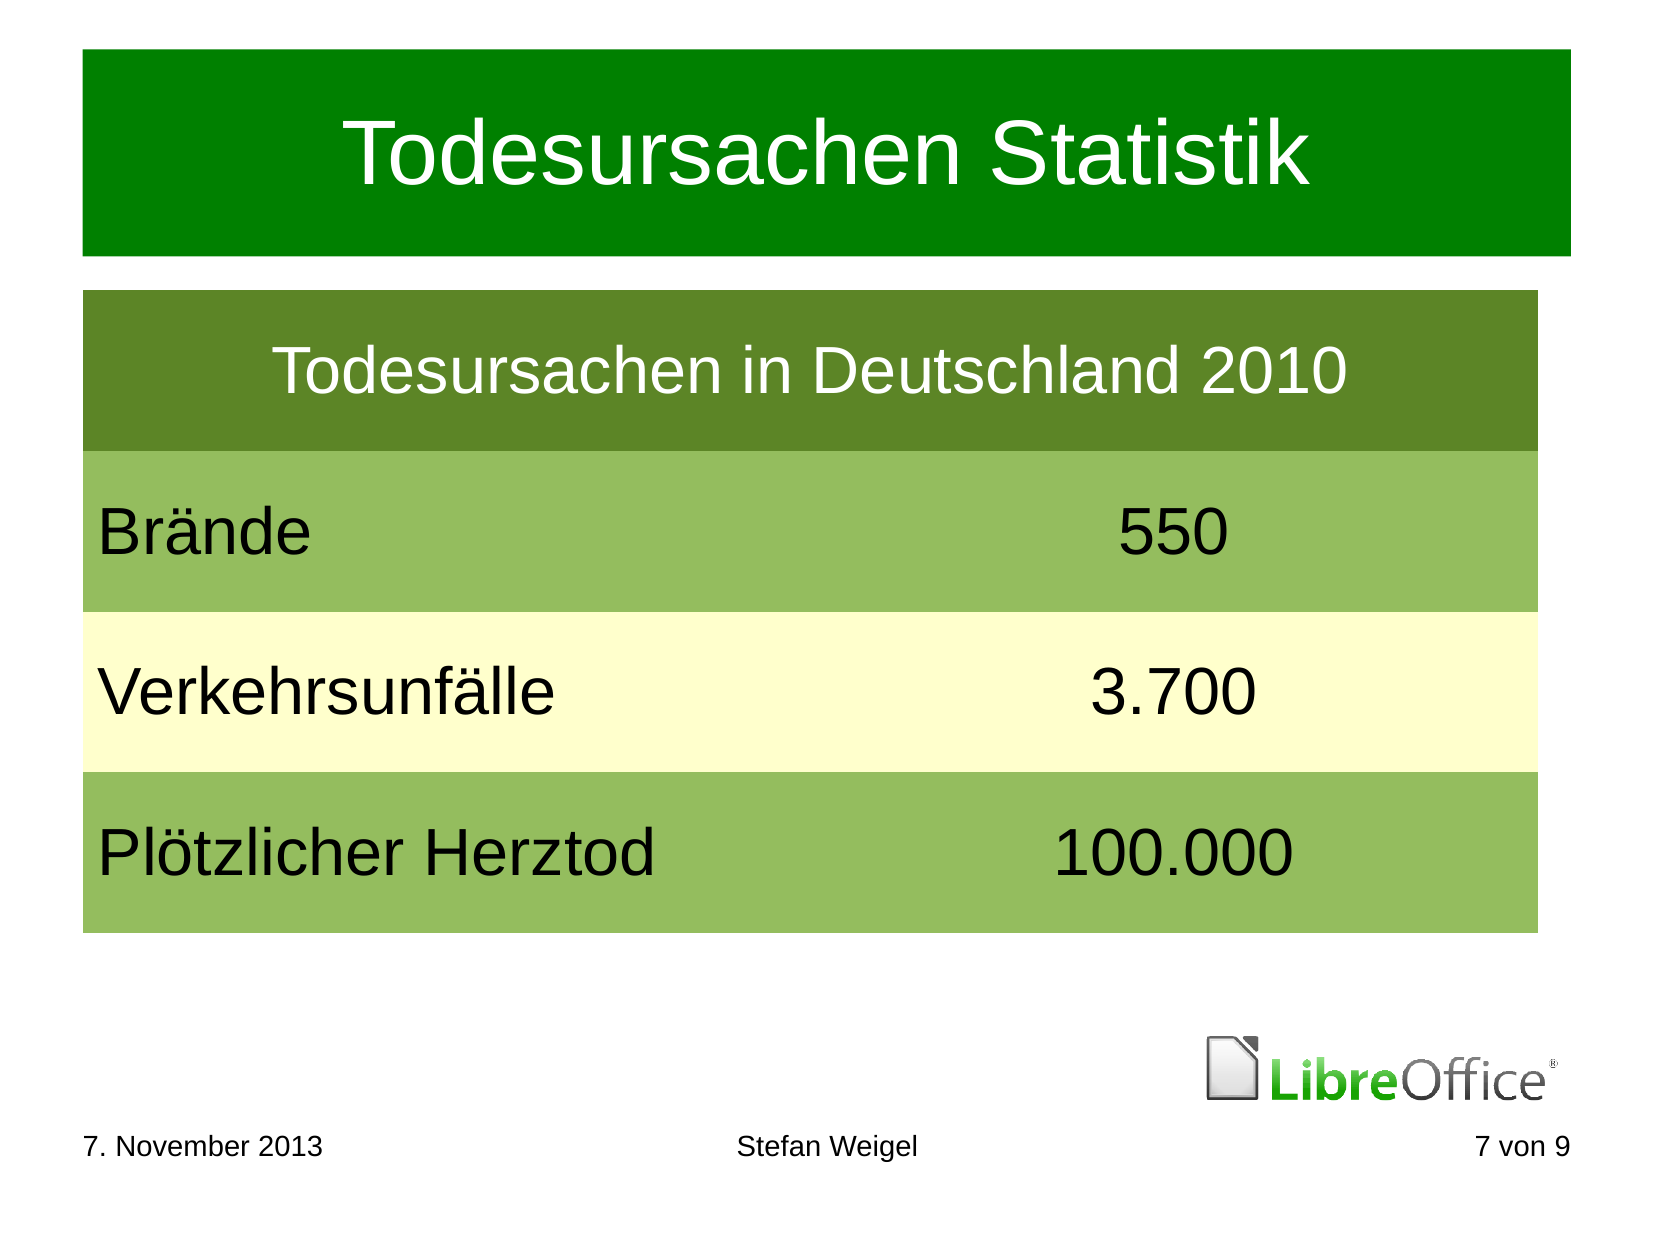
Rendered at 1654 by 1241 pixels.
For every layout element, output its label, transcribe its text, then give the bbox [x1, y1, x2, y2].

table_cell Brände [83, 451, 810, 612]
table_cell 550 [810, 451, 1538, 612]
table_cell 3.700 [810, 612, 1538, 772]
table_header Todesursachen in Deutschland 2010 [83, 290, 1538, 451]
table_cell Plötzlicher Herztod [83, 772, 810, 933]
picture [1180, 1009, 1571, 1126]
title Todesursachen Statistik [82, 49, 1571, 257]
table_cell Verkehrsunfälle [83, 612, 810, 772]
table_cell 100.000 [810, 772, 1538, 933]
